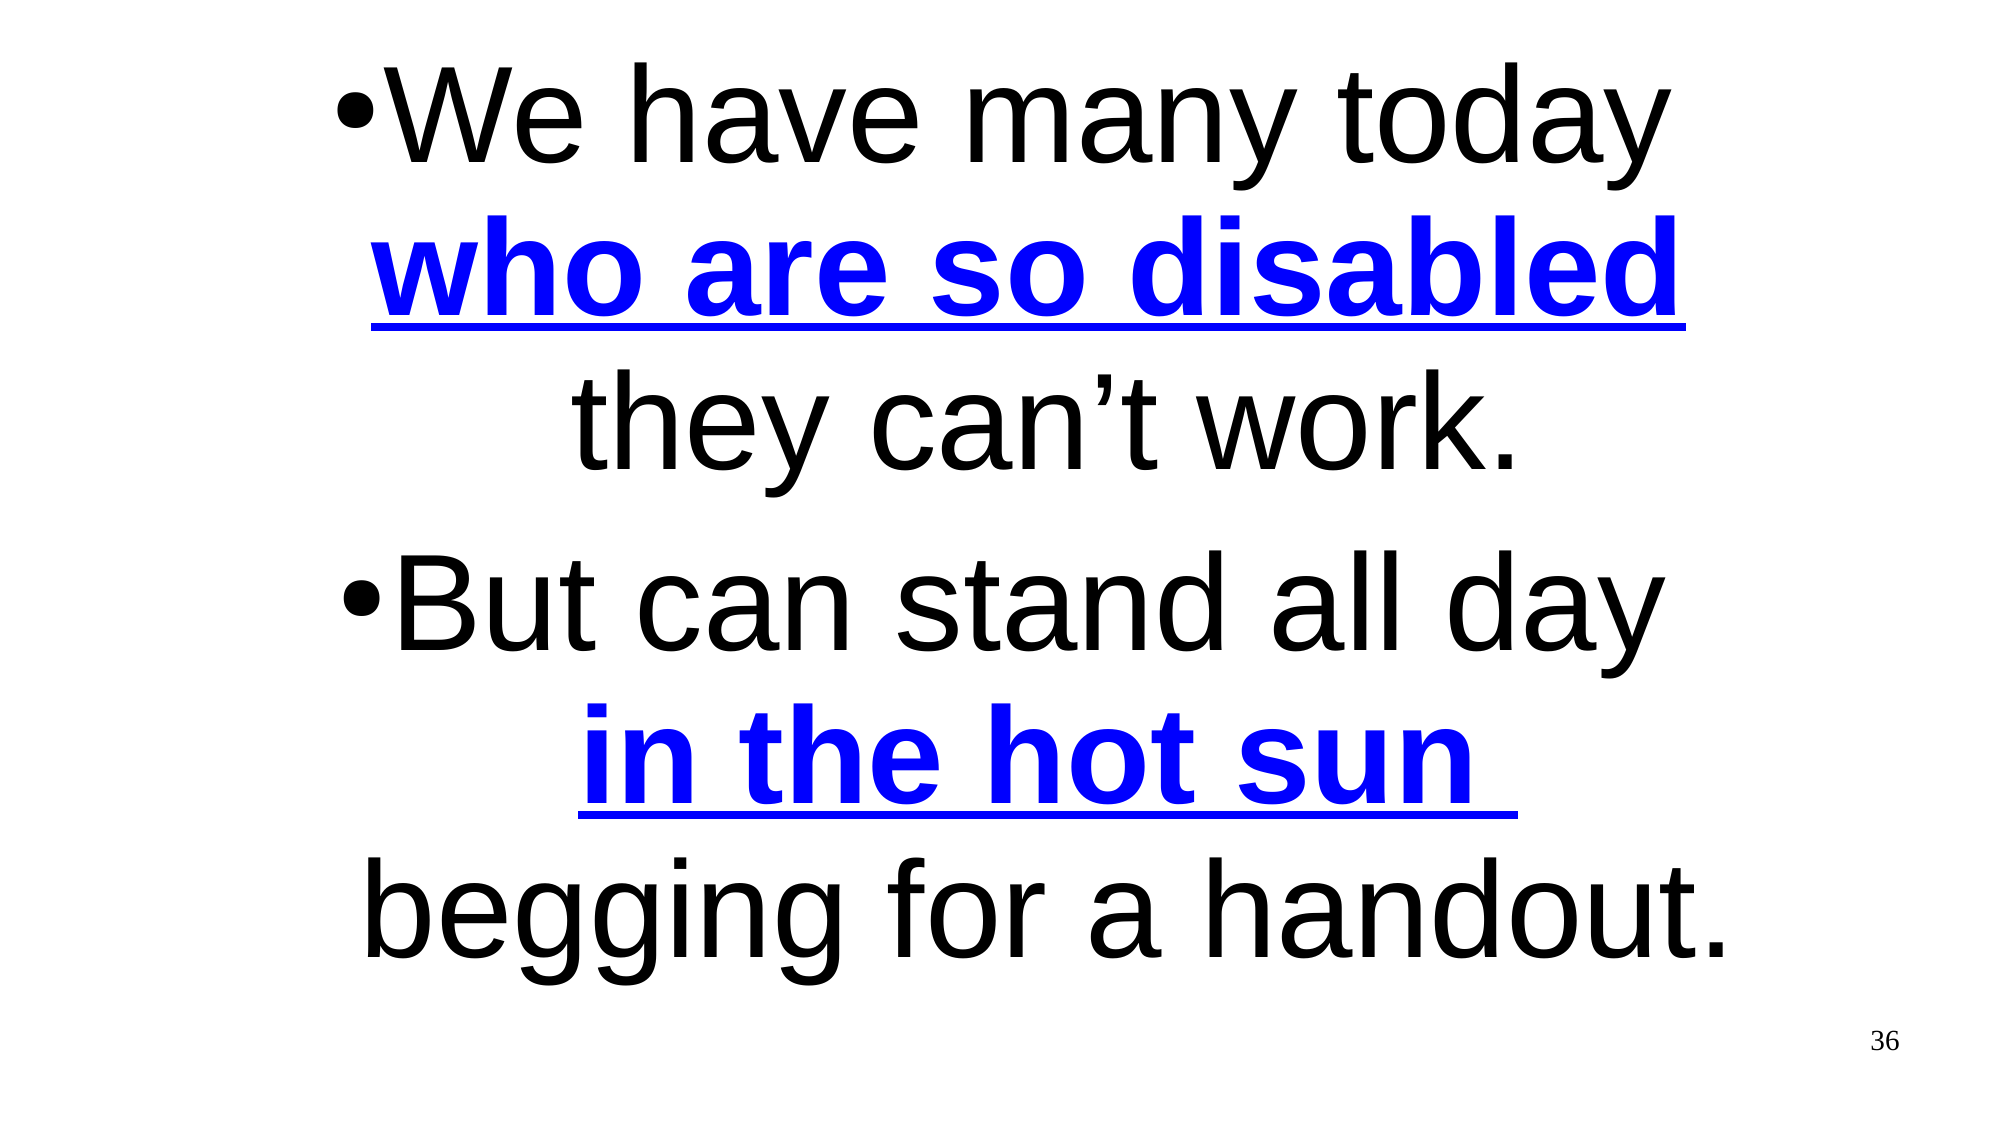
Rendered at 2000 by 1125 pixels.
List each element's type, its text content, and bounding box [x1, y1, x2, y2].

list We have many today who are so disabled they can’t work. But can stand all day in the hot sun begging for a handout. [37, 37, 1988, 1088]
